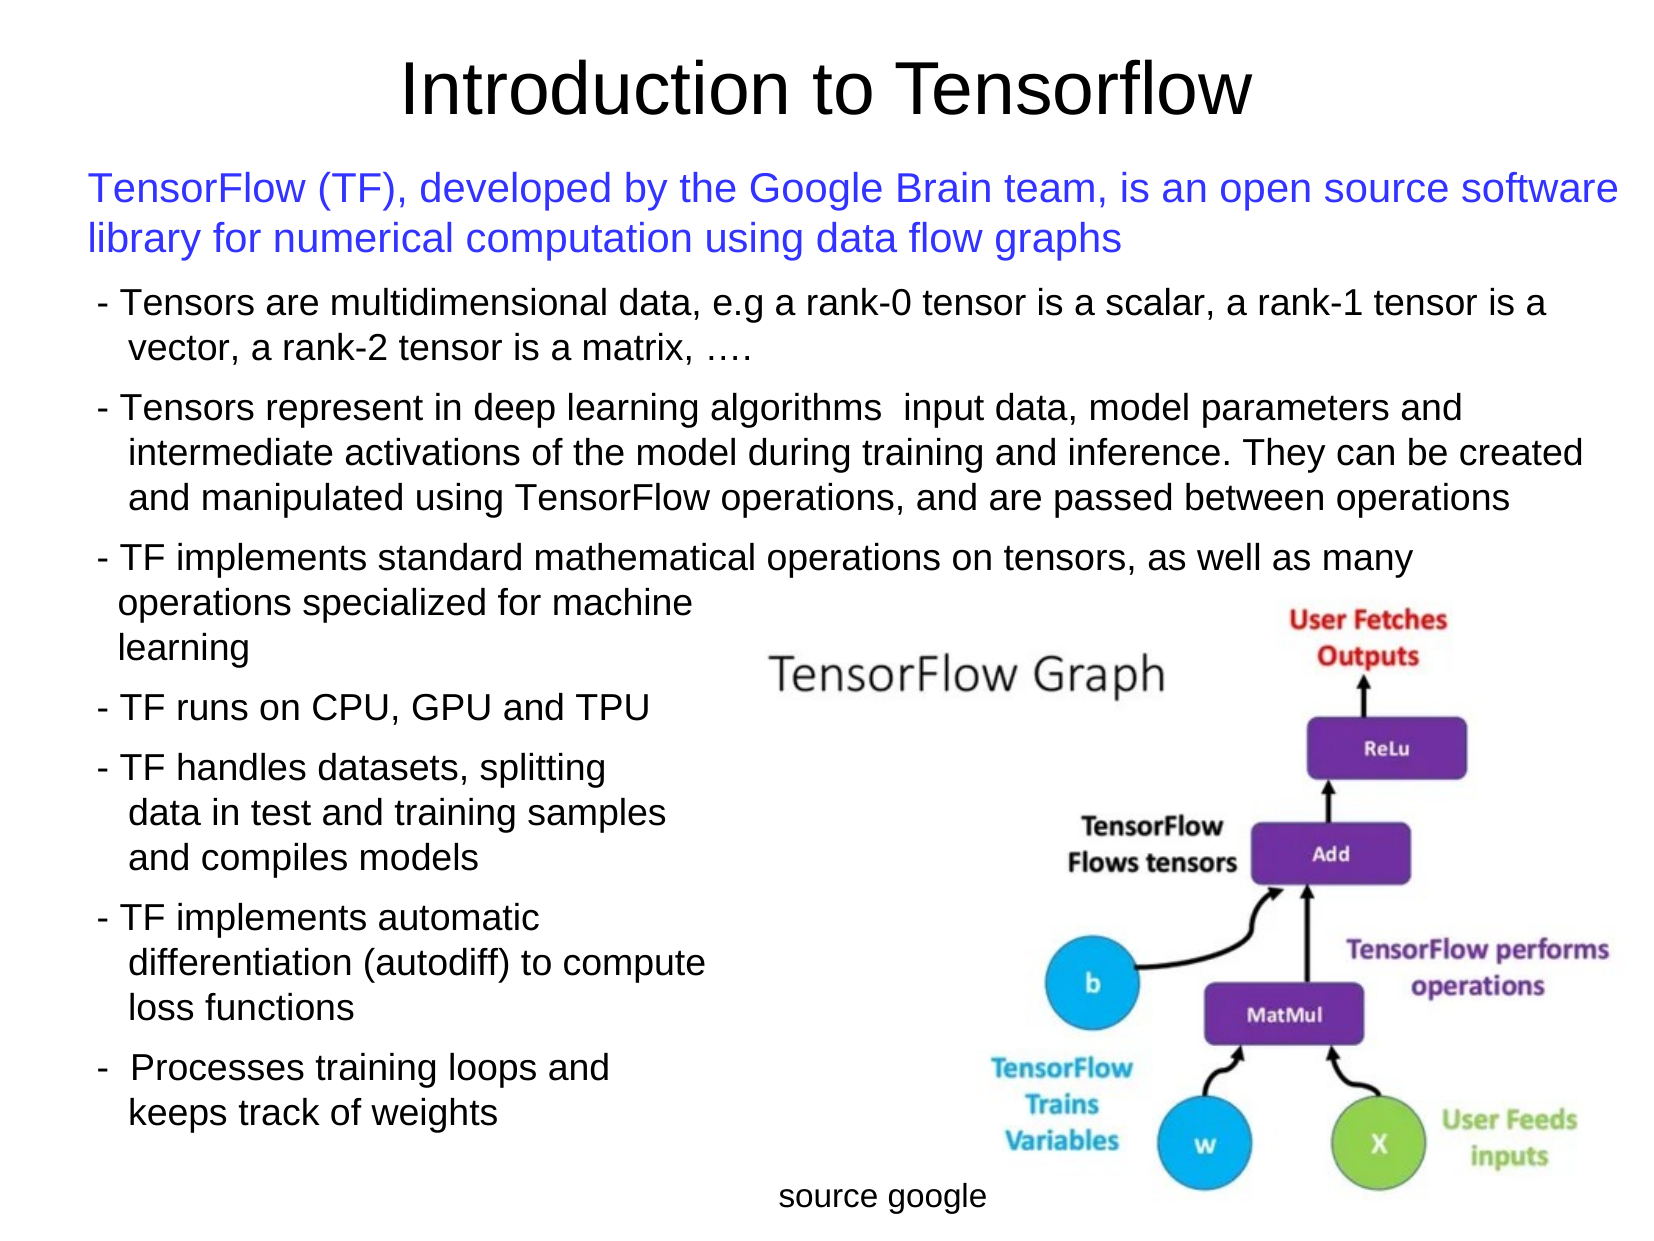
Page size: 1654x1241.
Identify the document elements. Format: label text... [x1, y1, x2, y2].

text_box source google [763, 1170, 1062, 1227]
picture [677, 1141, 1654, 1241]
picture [1193, 1141, 1217, 1155]
title Introduction to Tensorflow [151, 0, 1502, 153]
text_box TensorFlow (TF), developed by the Google Brain team, is an open source software library for numerical computation using data flow graphs - Tensors are multidimensional data, e.g a rank-0 tensor is a scalar, a rank-1 tensor is a vector, a rank-2 tensor is a matrix, …. - Tensors represent in deep learning algorithms input data, model parameters and intermediate activations of the model during training and inference. They can be created and manipulated using TensorFlow operations, and are passed between operations - TF implements standard mathematical operations on tensors, as well as many operations specialized for machine learning - TF runs on CPU, GPU and TPU - TF handles datasets, splitting data in test and training samples and compiles models - TF implements automatic differentiation (autodiff) to compute loss functions - Processes training loops and keeps track of weights [58, 153, 1654, 1141]
